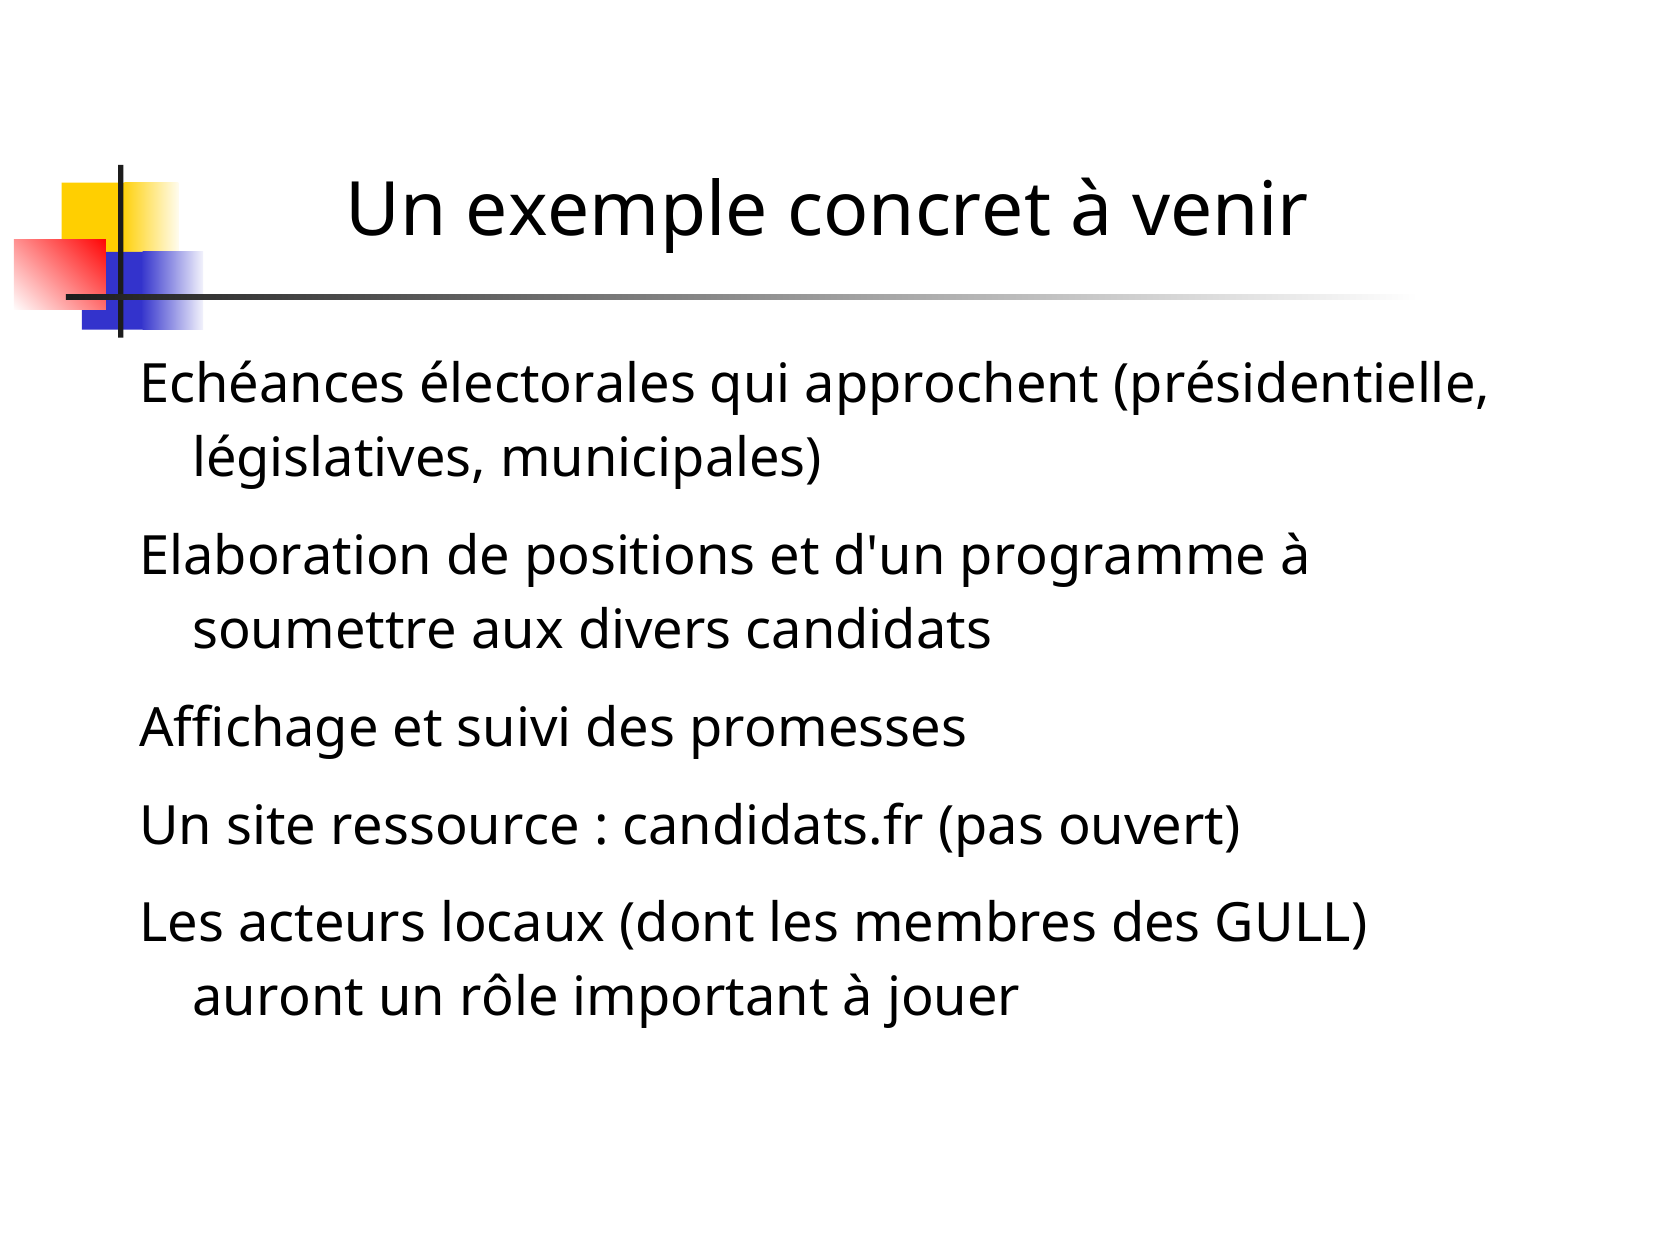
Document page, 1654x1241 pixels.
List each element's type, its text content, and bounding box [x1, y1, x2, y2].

title Un exemple concret à venir [121, 110, 1534, 303]
list Echéances électorales qui approchent (présidentielle, législatives, municipales) Elaboration de positions et d'un programme à soumettre aux divers candidats Affichage et suivi des promesses Un site ressource : candidats.fr (pas ouvert) Les acteurs locaux (dont les membres des GULL) auront un rôle important à jouer [121, 344, 1534, 1112]
